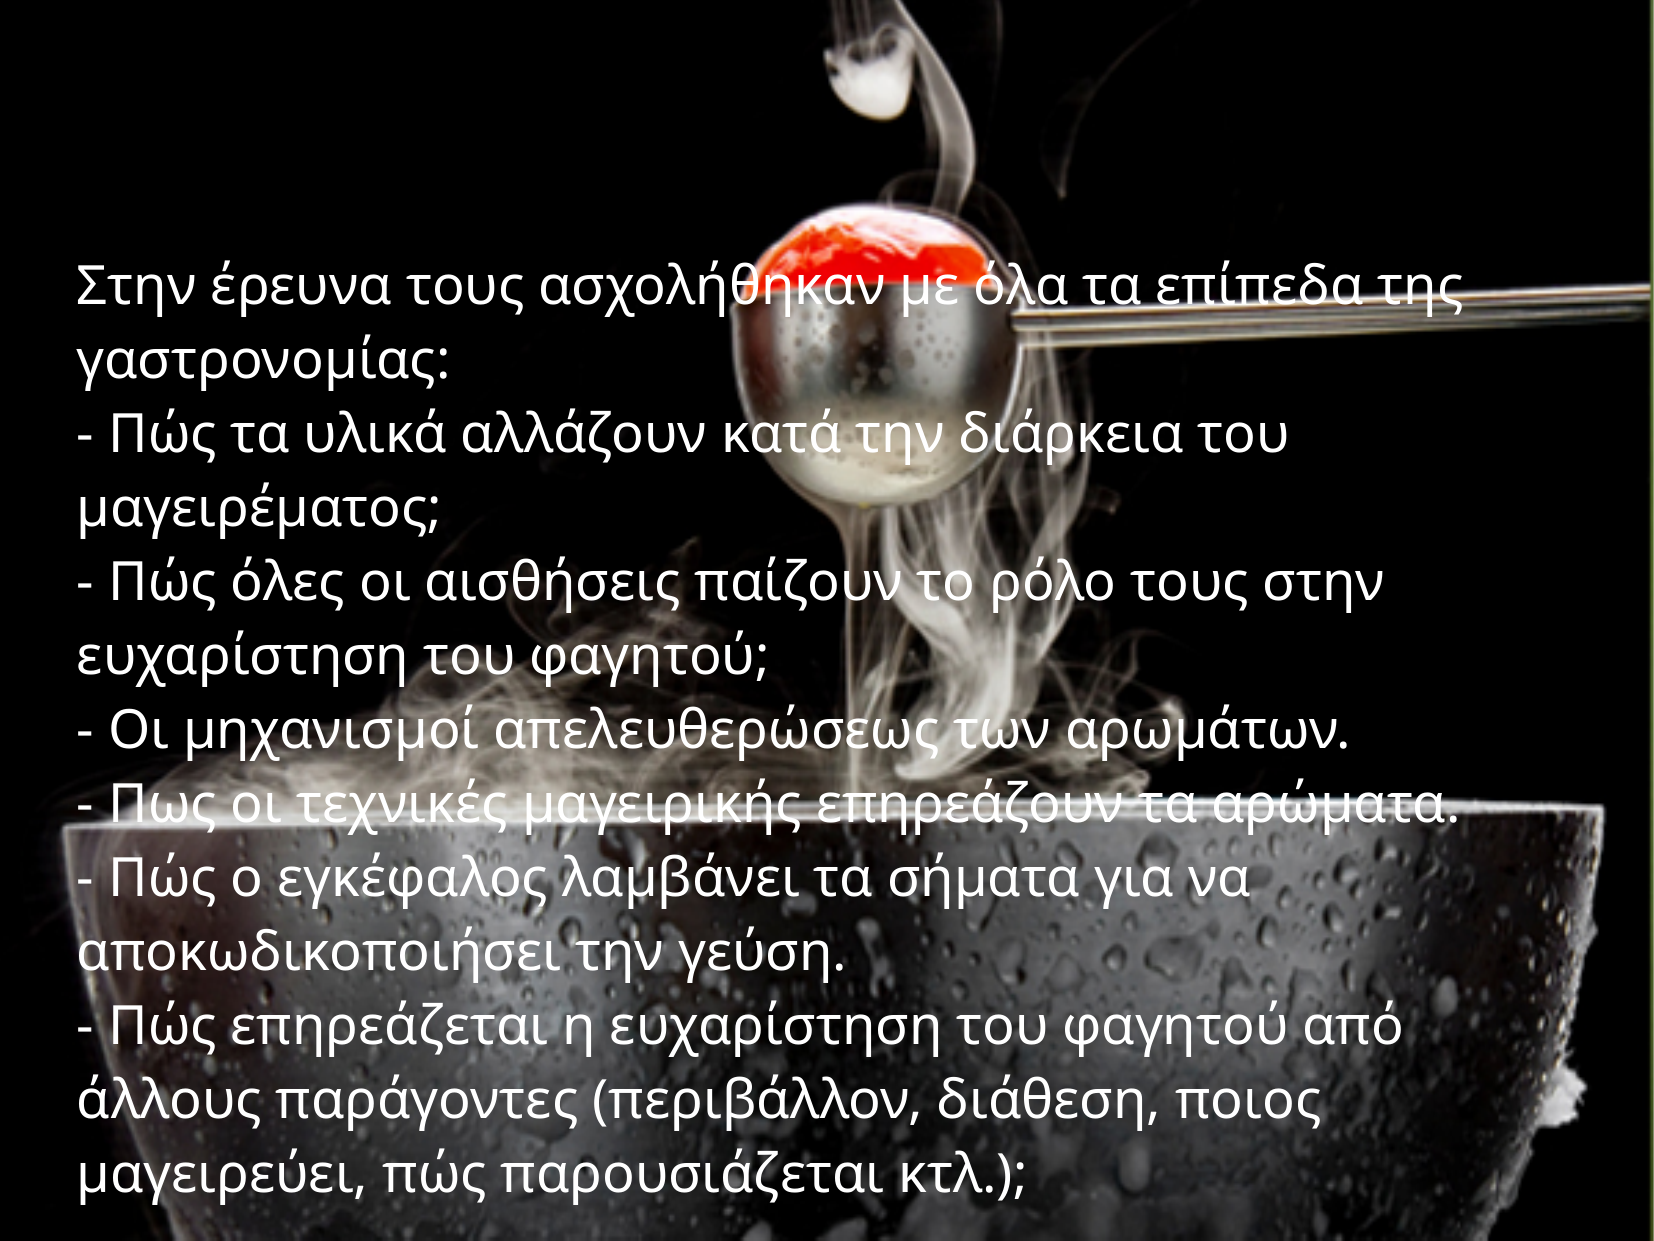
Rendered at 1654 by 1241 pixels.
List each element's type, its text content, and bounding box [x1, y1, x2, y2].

picture [0, 0, 1654, 1241]
subtitle Στην έρευνα τους ασχολήθηκαν με όλα τα επίπεδα της γαστρονομίας: - Πώς τα υλικά αλλάζουν κατά την διάρκεια του μαγειρέματος; - Πώς όλες οι αισθήσεις παίζουν το ρόλο τους στην ευχαρίστηση του φαγητού; - Οι μηχανισμοί απελευθερώσεως των αρωμάτων. - Πως οι τεχνικές μαγειρικής επηρεάζουν τα αρώματα. - Πώς ο εγκέφαλος λαμβάνει τα σήματα για να αποκωδικοποιήσει την γεύση. - Πώς επηρεάζεται η ευχαρίστηση του φαγητού από άλλους παράγοντες (περιβάλλον, διάθεση, ποιος μαγειρεύει, πώς παρουσιάζεται κτλ.); [76, 236, 1565, 1219]
